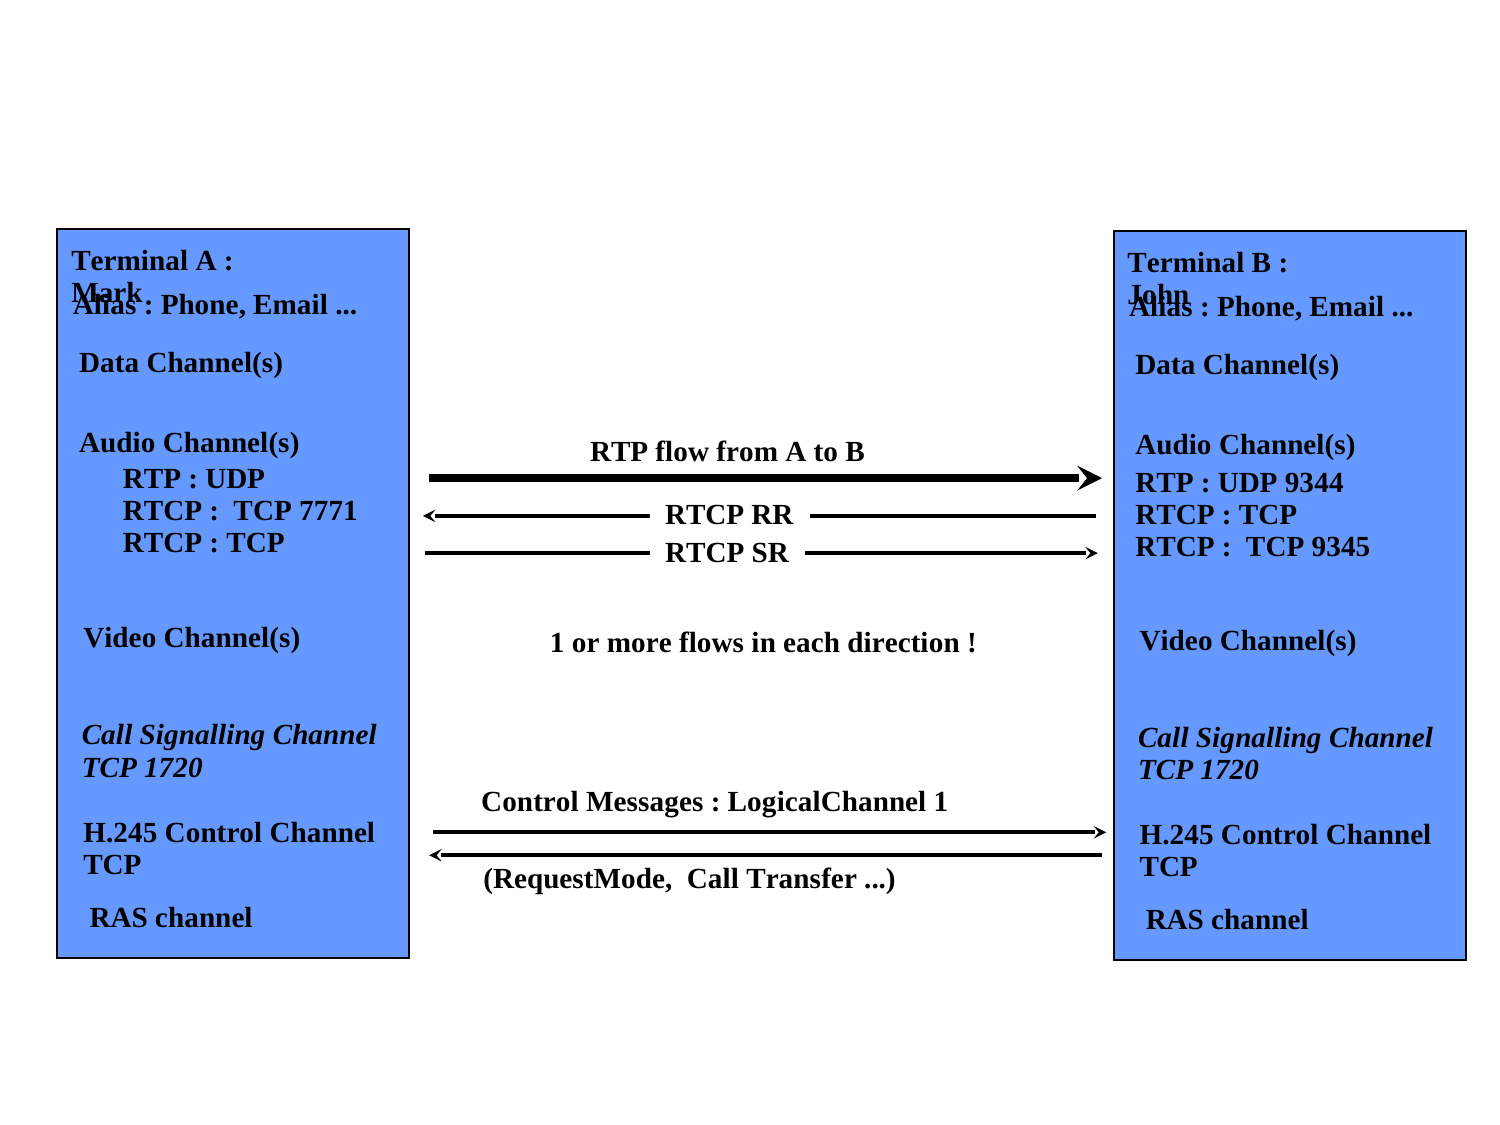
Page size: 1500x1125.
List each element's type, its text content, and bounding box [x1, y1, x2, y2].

text_box [1113, 231, 1466, 961]
text_box RTP : UDP RTCP : TCP 7771 RTCP : TCP [107, 454, 375, 567]
text_box 1 or more flows in each direction ! [534, 619, 993, 667]
text_box Control Messages : LogicalChannel 1 [466, 777, 965, 825]
text_box H.245 Control Channel TCP [68, 808, 392, 889]
text_box RTCP SR [650, 539, 805, 577]
text_box Video Channel(s) [1124, 616, 1373, 664]
text_box RTP : UDP 9344 RTCP : TCP RTCP : TCP 9345 [1120, 458, 1387, 571]
text_box Call Signalling Channel TCP 1720 [1122, 713, 1449, 794]
text_box (RequestMode, Call Transfer ...) [468, 854, 912, 903]
text_box H.245 Control Channel TCP [1124, 810, 1448, 891]
text_box Call Signalling Channel TCP 1720 [66, 711, 393, 792]
text_box Alias : Phone, Email ... [57, 281, 373, 329]
text_box RTCP RR [649, 490, 810, 539]
text_box Data Channel(s) [1120, 341, 1356, 389]
text_box Audio Channel(s) [1120, 421, 1372, 458]
text_box Data Channel(s) [64, 339, 300, 387]
text_box Terminal A : Mark [56, 236, 328, 317]
text_box RAS channel [74, 893, 269, 942]
text_box Audio Channel(s) [64, 418, 316, 467]
text_box Video Channel(s) [68, 614, 317, 662]
text_box [57, 229, 410, 959]
text_box Alias : Phone, Email ... [1114, 283, 1429, 331]
text_box RAS channel [1130, 896, 1325, 944]
text_box RTP flow from A to B [574, 428, 882, 476]
text_box Terminal B : John [1112, 238, 1373, 319]
